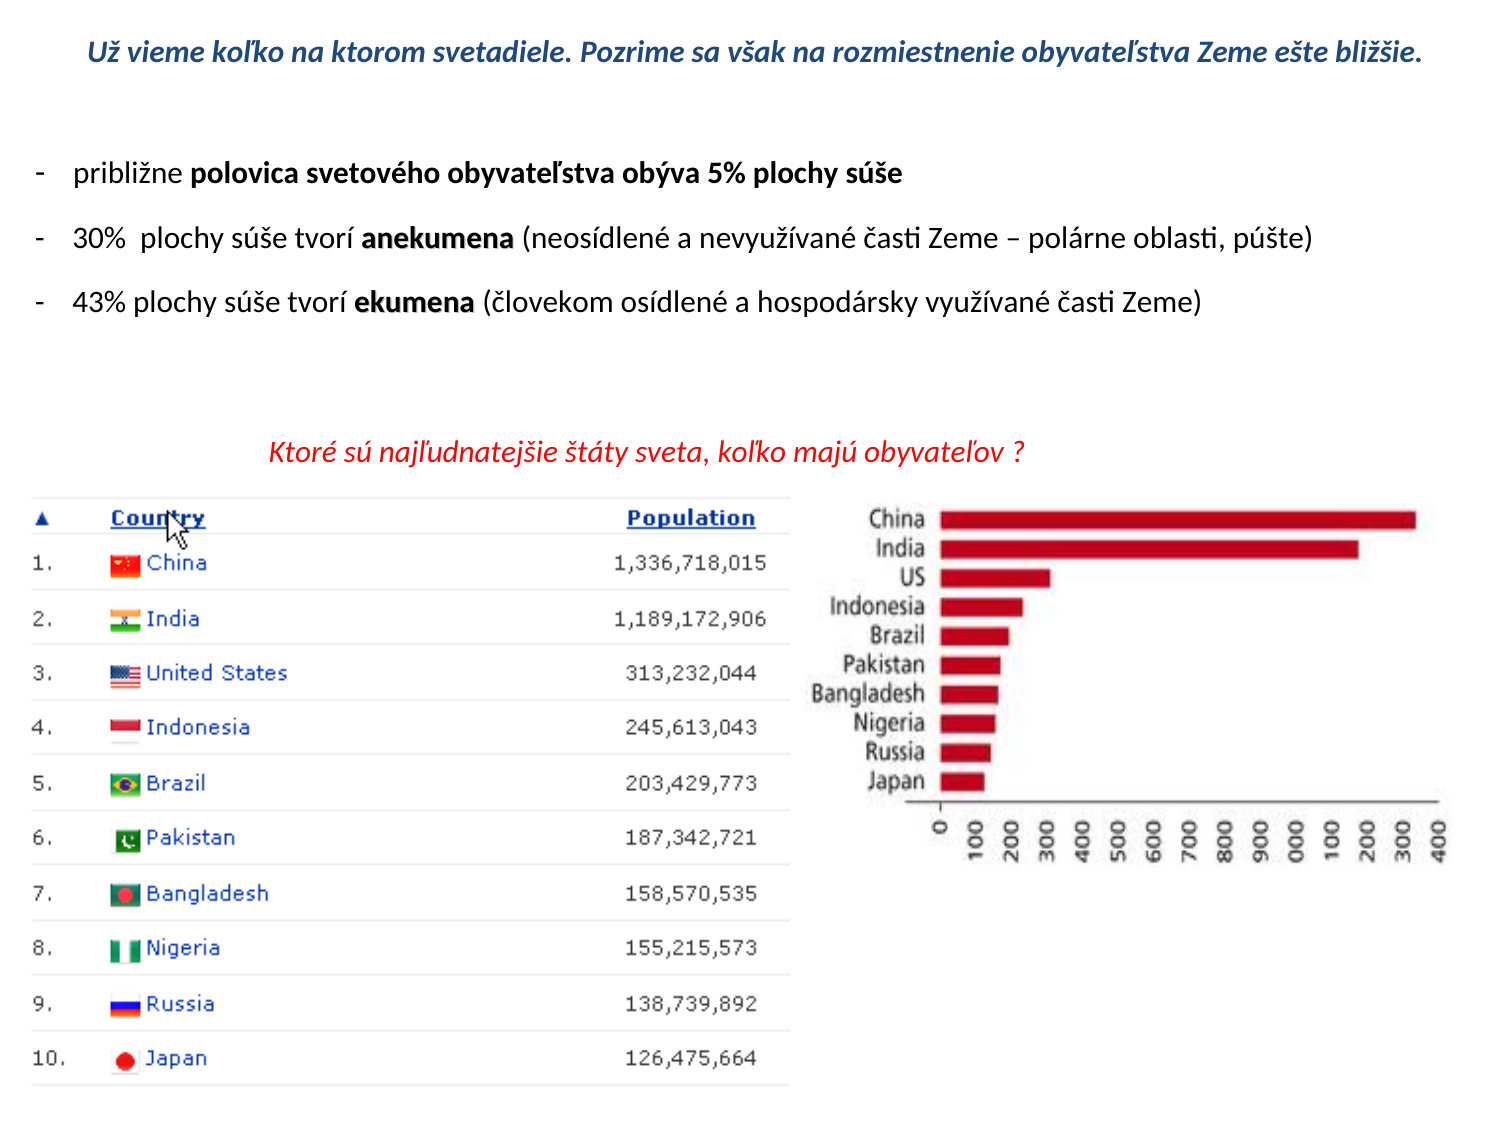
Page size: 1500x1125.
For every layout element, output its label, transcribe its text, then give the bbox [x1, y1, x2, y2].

text_box - približne polovica svetového obyvateľstva obýva 5% plochy súše - 30% plochy súše tvorí anekumena (neosídlené a nevyužívané časti Zeme – polárne oblasti, púšte) - 43% plochy súše tvorí ekumena (človekom osídlené a hospodársky využívané časti Zeme) [17, 122, 1424, 503]
picture [23, 492, 790, 1090]
text_box Ktoré sú najľudnatejšie štáty sveta, koľko majú obyvateľov ? [253, 423, 1440, 477]
text_box Už vieme koľko na ktorom svetadiele. Pozrime sa však na rozmiestnenie obyvateľstva Zeme ešte bližšie. [70, 23, 1442, 77]
picture [804, 503, 1454, 868]
